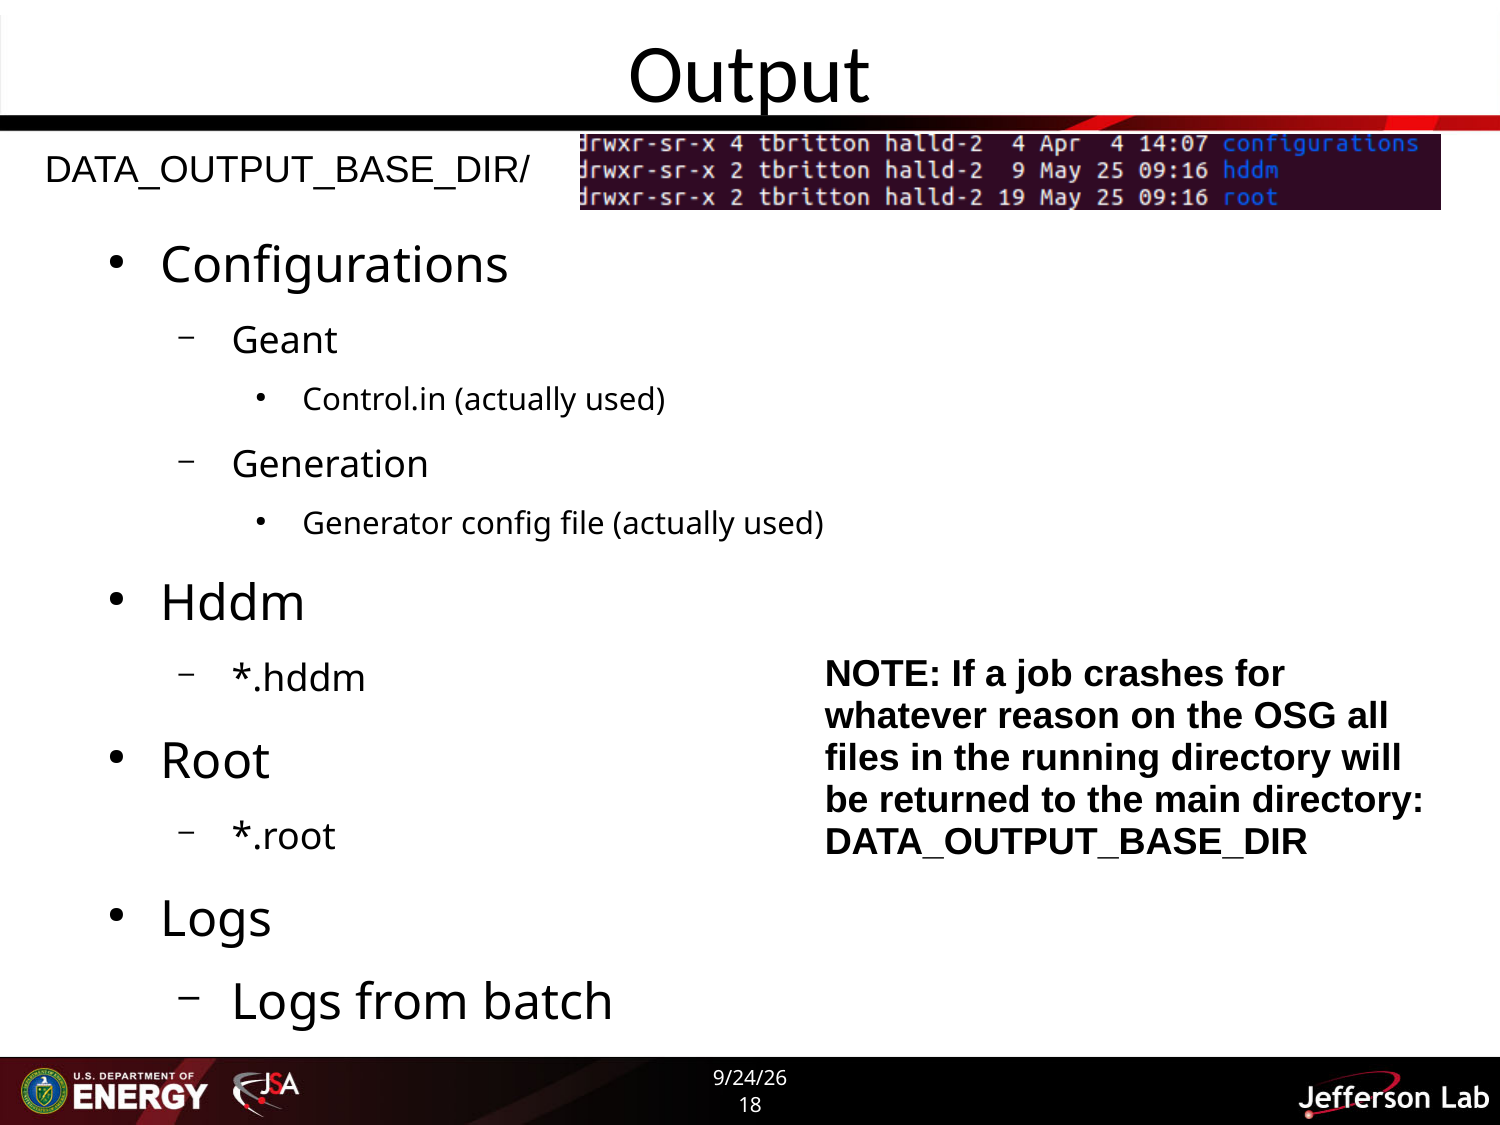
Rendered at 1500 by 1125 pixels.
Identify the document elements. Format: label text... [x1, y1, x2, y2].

text_box NOTE: If a job crashes for whatever reason on the OSG all files in the running directory will be returned to the main directory: DATA_OUTPUT_BASE_DIR [810, 645, 1441, 870]
slide_number <number> [575, 1090, 925, 1122]
list Configurations Geant Control.in (actually used) Generation Generator config file (actually used) Hddm *.hddm Root *.root Logs Logs from batch [75, 225, 1425, 968]
title Output [75, 38, 1425, 99]
picture [0, 0, 1500, 1125]
slide_number 6/20/18 [575, 1048, 925, 1090]
text_box DATA_OUTPUT_BASE_DIR/ [30, 141, 616, 240]
